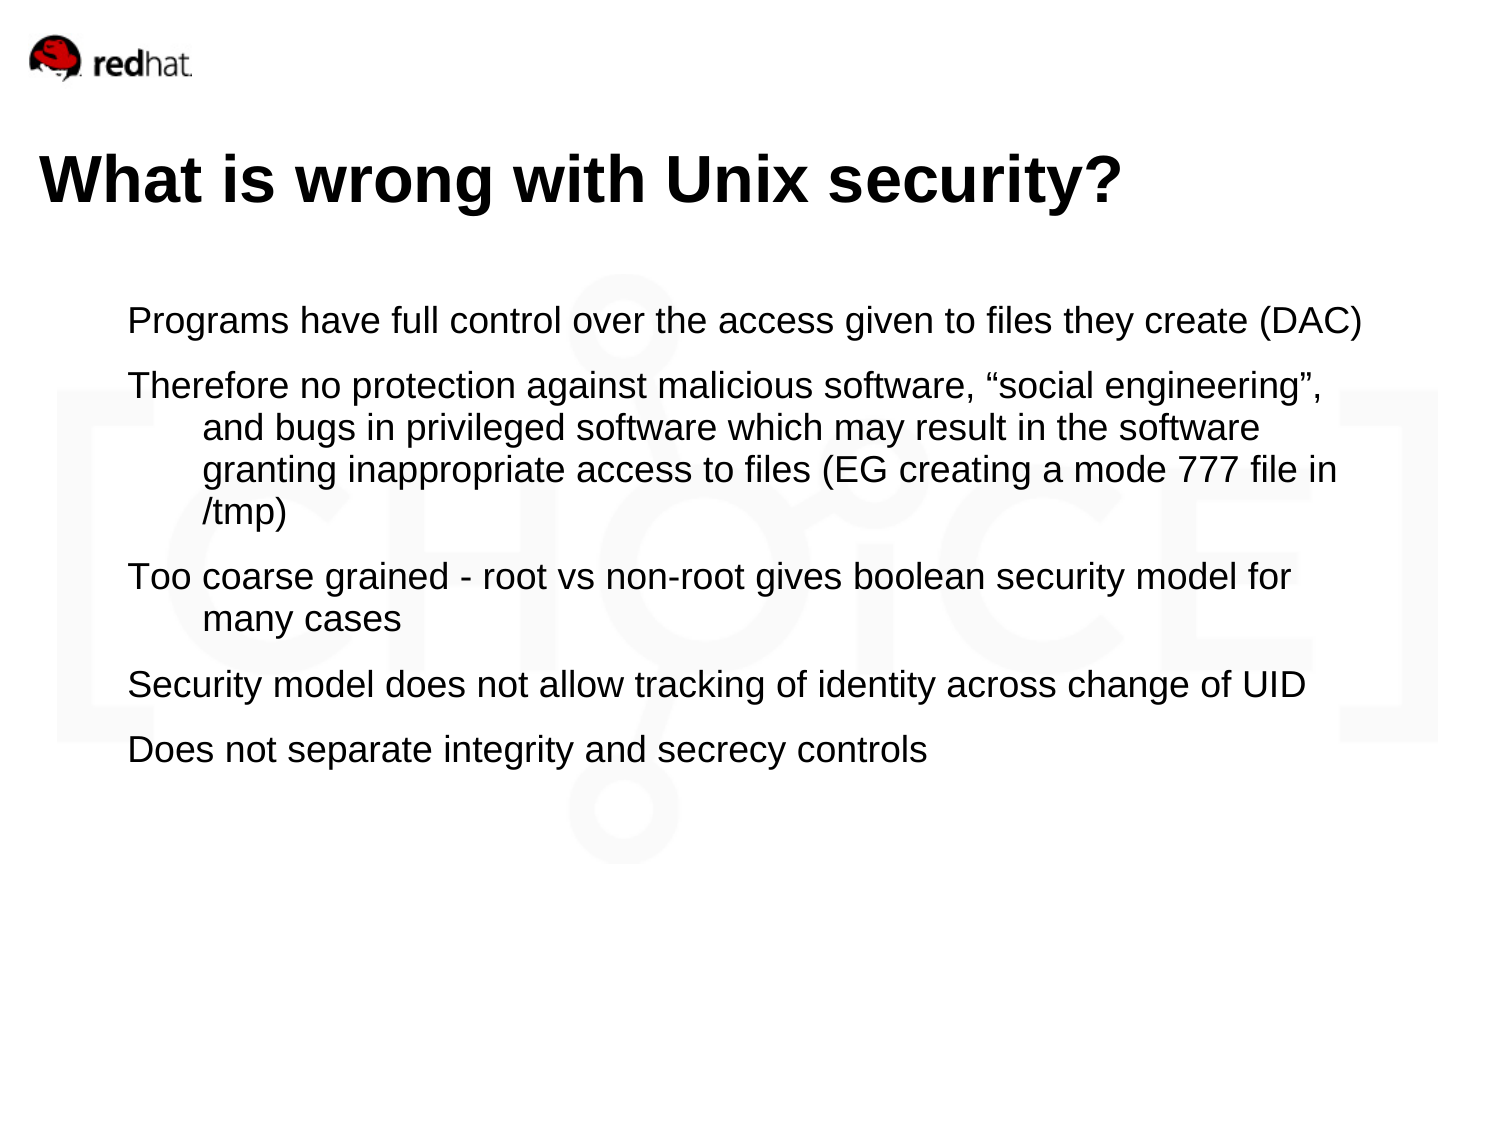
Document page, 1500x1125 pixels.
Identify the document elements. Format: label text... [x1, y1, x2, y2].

list Programs have full control over the access given to files they create (DAC) Therefore no protection against malicious software, “social engineering”, and bugs in privileged software which may result in the software granting inappropriate access to files (EG creating a mode 777 file in /tmp) Too coarse grained - root vs non-root gives boolean security model for many cases Security model does not allow tracking of identity across change of UID Does not separate integrity and secrecy controls [112, 291, 1389, 932]
picture [57, 274, 1438, 864]
title What is wrong with Unix security? [25, 82, 1378, 225]
picture [28, 33, 192, 82]
